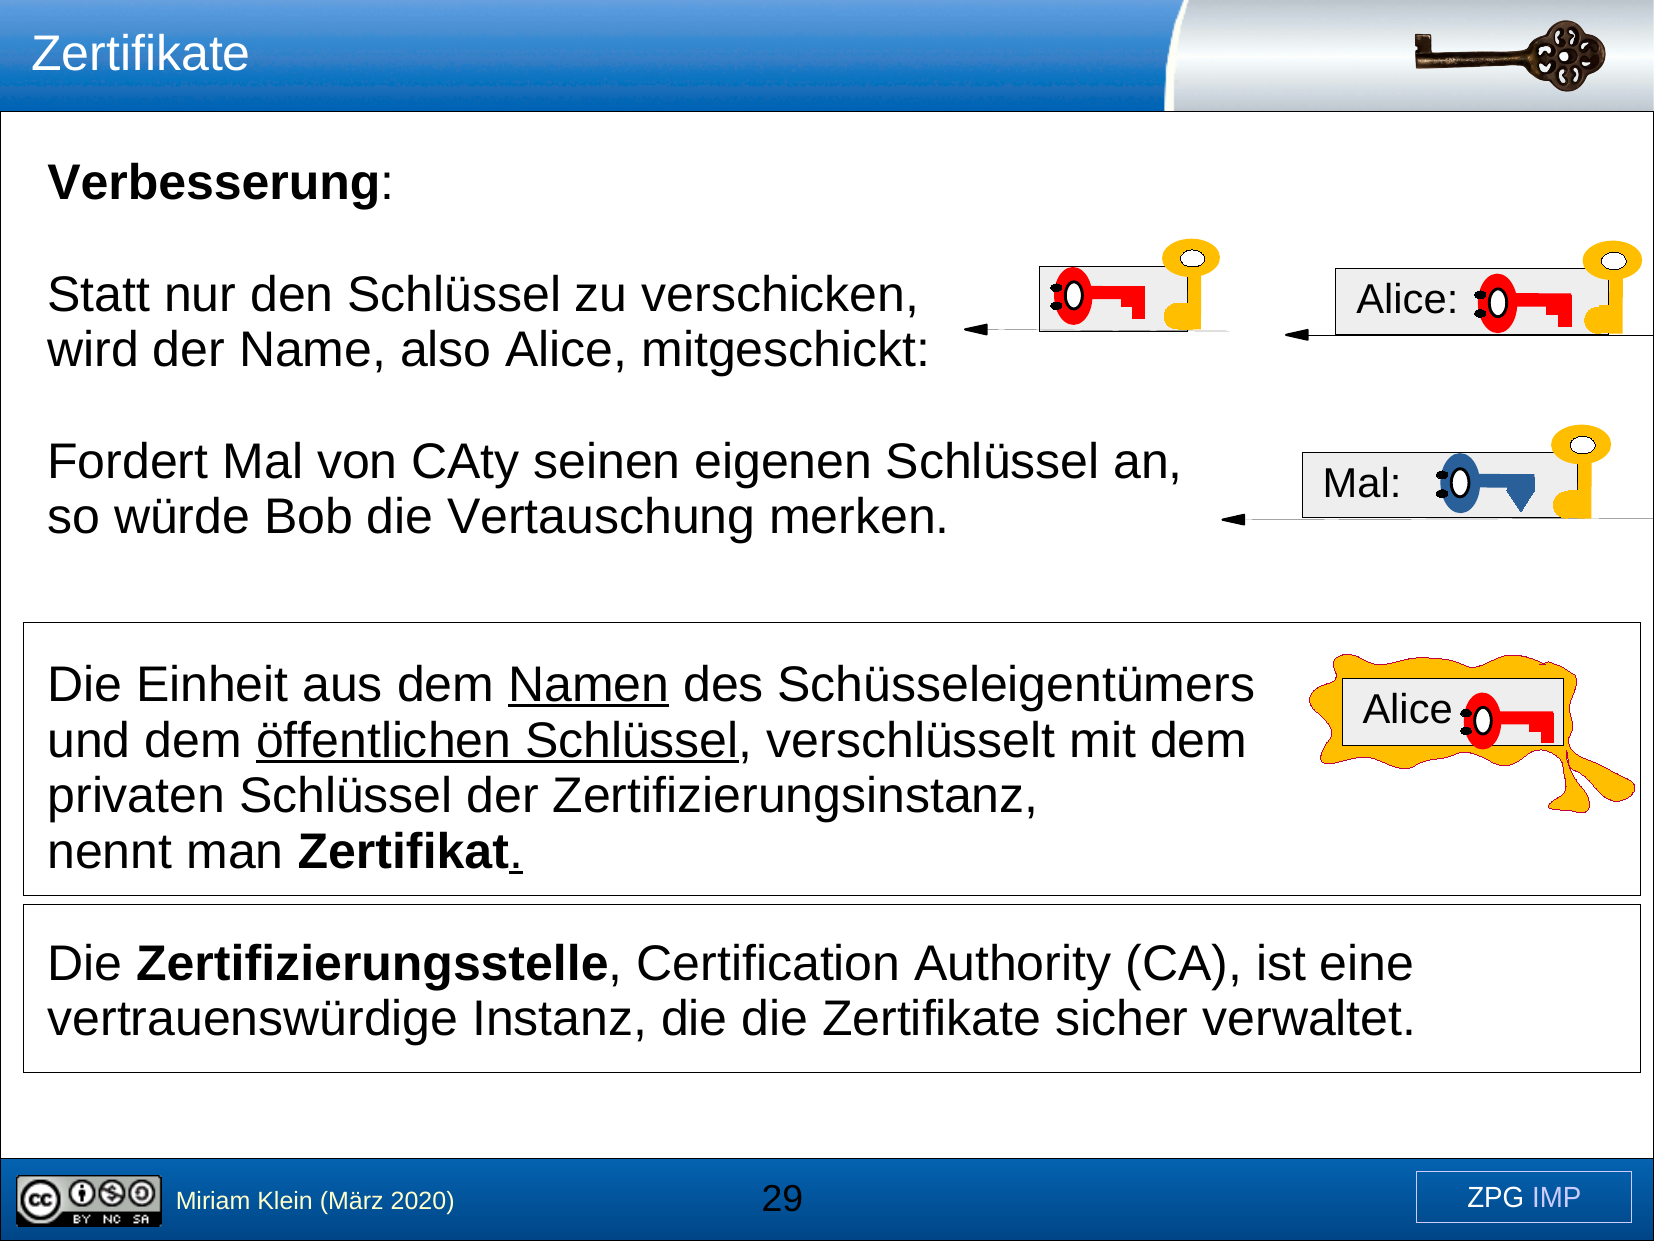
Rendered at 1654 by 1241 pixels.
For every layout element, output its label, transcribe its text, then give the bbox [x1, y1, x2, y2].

text_box Verbesserung: Statt nur den Schlüssel zu verschicken, wird der Name, also Alice, mitgeschickt: Fordert Mal von CAty seinen eigenen Schlüssel an, so würde Bob die Vertauschung merken. Die Einheit aus dem Namen des Schüsseleigentümers und dem öffentlichen Schlüssel, verschlüsselt mit dem privaten Schlüssel der Zertifizierungsinstanz, nennt man Zertifikat. Die Zertifizierungsstelle, Certification Authority (CA), ist eine vertrauenswürdige Instanz, die die Zertifikate sicher verwaltet. [47, 623, 1572, 895]
text_box Mal: [1302, 452, 1578, 518]
text_box [1309, 654, 1635, 813]
text_box [1551, 424, 1612, 519]
text_box Verbesserung: Statt nur den Schlüssel zu verschicken, wird der Name, also Alice, mitgeschickt: Fordert Mal von CAty seinen eigenen Schlüssel an, so würde Bob die Vertauschung merken. Die Einheit aus dem Namen des Schüsseleigentümers und dem öffentlichen Schlüssel, verschlüsselt mit dem privaten Schlüssel der Zertifizierungsinstanz, nennt man Zertifikat. Die Zertifizierungsstelle, Certification Authority (CA), ist eine vertrauenswürdige Instanz, die die Zertifikate sicher verwaltet. [47, 905, 1572, 1047]
text_box Verbesserung: Statt nur den Schlüssel zu verschicken, wird der Name, also Alice, mitgeschickt: Fordert Mal von CAty seinen eigenen Schlüssel an, so würde Bob die Vertauschung merken. Die Einheit aus dem Namen des Schüsseleigentümers und dem öffentlichen Schlüssel, verschlüsselt mit dem privaten Schlüssel der Zertifizierungsinstanz, nennt man Zertifikat. Die Zertifizierungsstelle, Certification Authority (CA), ist eine vertrauenswürdige Instanz, die die Zertifikate sicher verwaltet. [47, 896, 1572, 904]
text_box [1582, 240, 1643, 334]
text_box Alice [1342, 678, 1564, 746]
text_box Alice: [1335, 268, 1609, 335]
text_box [1436, 453, 1535, 514]
text_box Verbesserung: Statt nur den Schlüssel zu verschicken, wird der Name, also Alice, mitgeschickt: Fordert Mal von CAty seinen eigenen Schlüssel an, so würde Bob die Vertauschung merken. Die Einheit aus dem Namen des Schüsseleigentümers und dem öffentlichen Schlüssel, verschlüsselt mit dem privaten Schlüssel der Zertifizierungsinstanz, nennt man Zertifikat. Die Zertifizierungsstelle, Certification Authority (CA), ist eine vertrauenswürdige Instanz, die die Zertifikate sicher verwaltet. [47, 154, 1572, 622]
picture [16, 1175, 162, 1227]
text_box [1474, 273, 1572, 334]
text_box [1039, 238, 1220, 330]
title Zertifikate [31, 18, 1151, 89]
picture [0, 0, 1654, 111]
